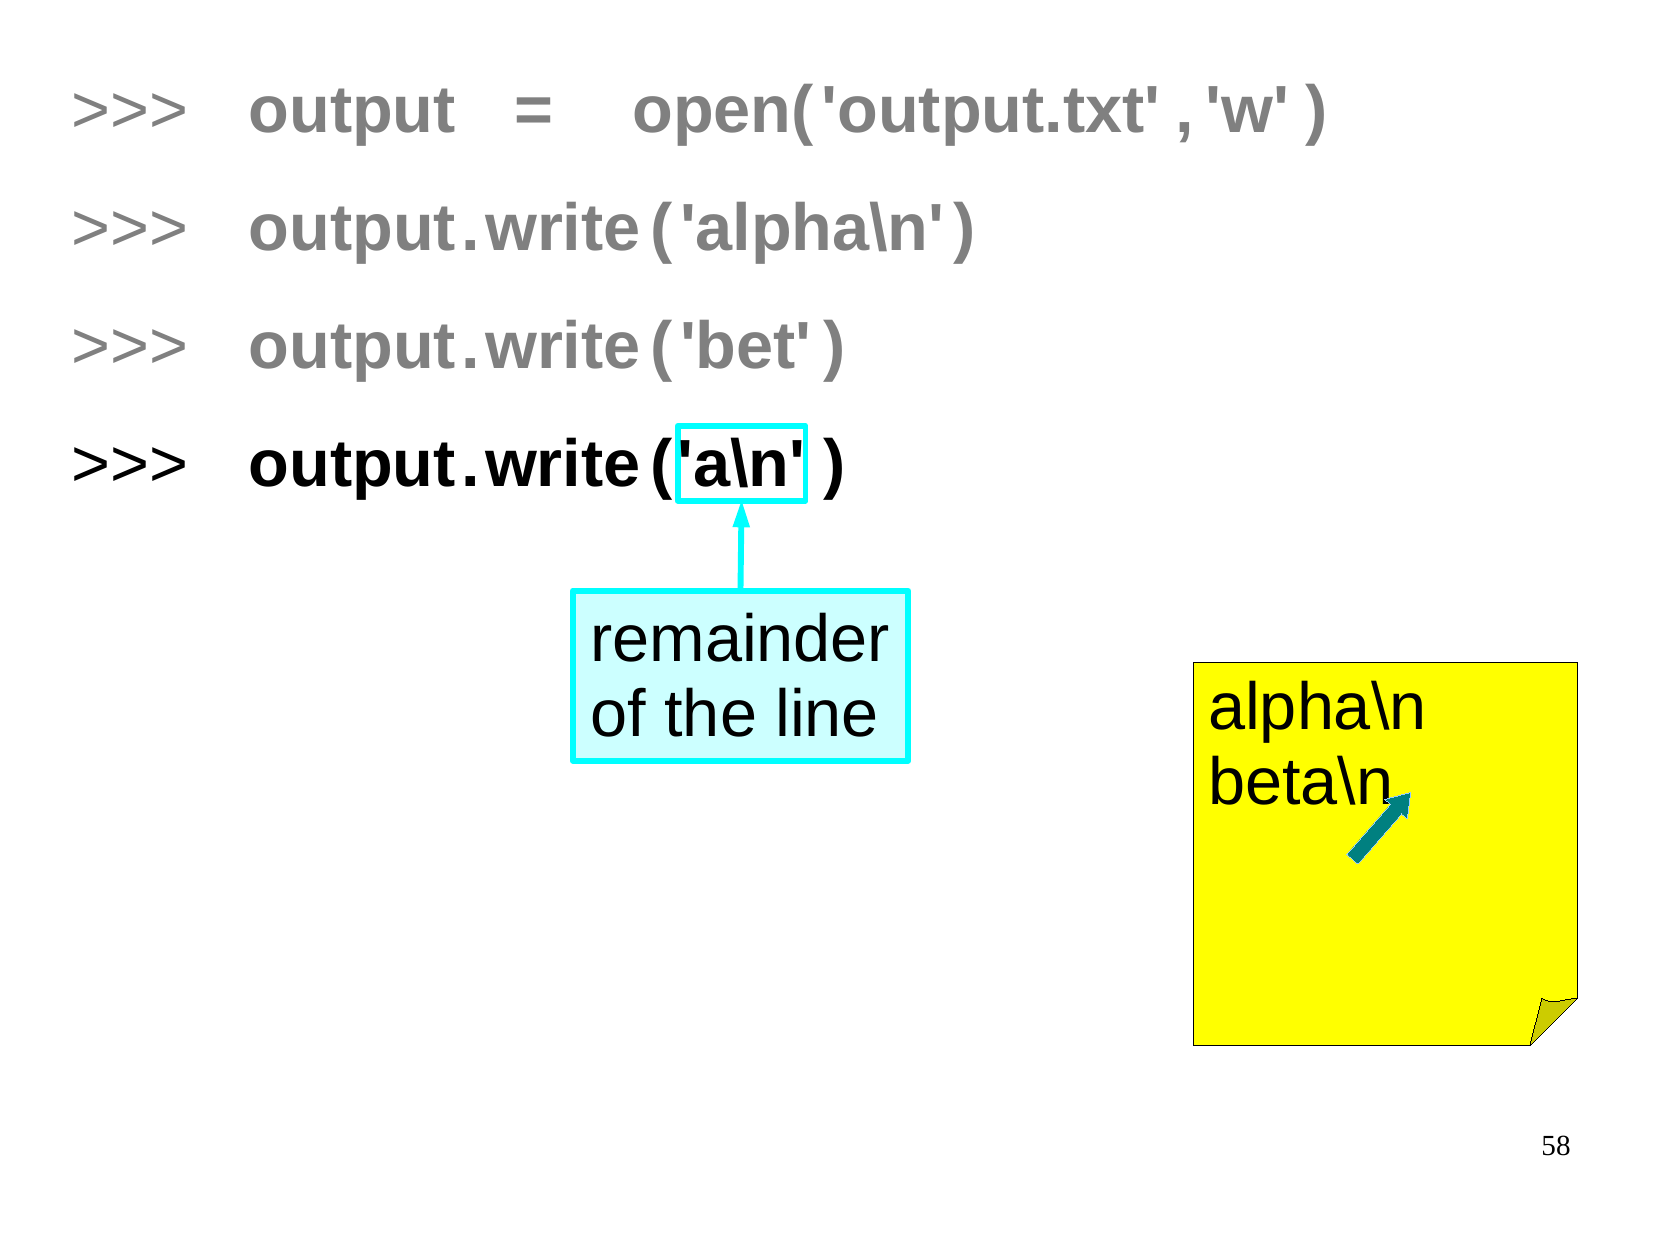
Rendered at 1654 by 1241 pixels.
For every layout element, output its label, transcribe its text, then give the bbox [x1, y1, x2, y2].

text_box , [1175, 71, 1195, 147]
text_box open( [632, 71, 815, 147]
text_box output [248, 71, 457, 147]
text_box = [514, 71, 554, 147]
text_box >>> [71, 189, 189, 265]
text_box ) [1305, 71, 1329, 147]
text_box 'alpha\n' [679, 189, 945, 265]
text_box output [248, 307, 457, 383]
text_box alpha\n beta\n [1193, 662, 1578, 1046]
text_box remainder of the line [572, 590, 909, 761]
text_box ) [823, 307, 846, 383]
text_box write [485, 189, 641, 265]
text_box 'output.txt' [821, 71, 1161, 147]
text_box [1346, 792, 1411, 864]
text_box ( [650, 425, 673, 501]
text_box ) [953, 189, 976, 265]
text_box . [461, 307, 481, 383]
text_box ( [650, 189, 673, 265]
text_box . [461, 189, 481, 265]
text_box 'a\n' [677, 425, 806, 501]
text_box output [248, 189, 457, 265]
text_box . [461, 425, 480, 501]
text_box ) [823, 425, 846, 501]
text_box write [484, 425, 641, 501]
text_box 'bet' [679, 307, 812, 383]
text_box >>> [71, 425, 189, 501]
text_box ( [650, 307, 673, 383]
text_box write [485, 307, 641, 383]
text_box >>> [71, 71, 189, 147]
text_box 'w' [1205, 71, 1290, 147]
text_box >>> [71, 307, 189, 383]
text_box output [248, 425, 457, 501]
